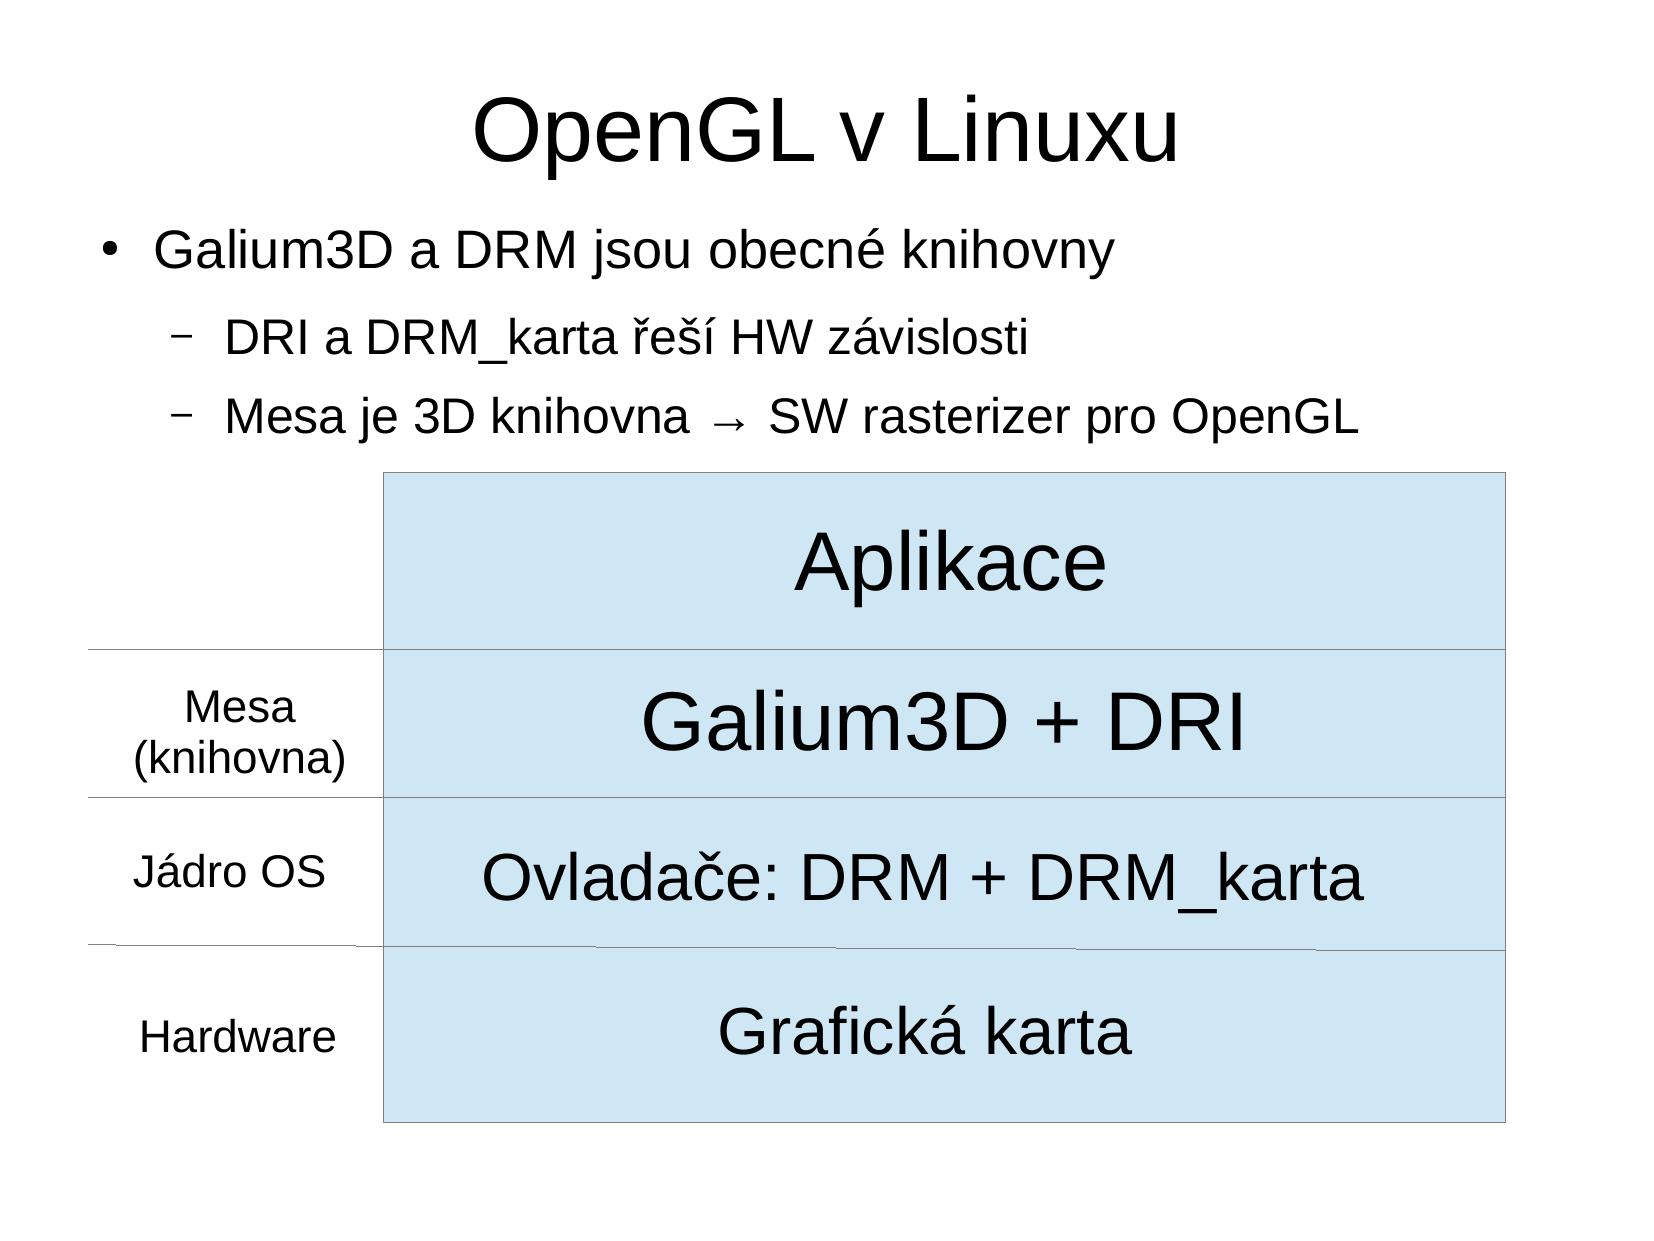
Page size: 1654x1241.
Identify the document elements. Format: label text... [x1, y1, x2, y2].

text_box [383, 798, 1506, 1123]
text_box Grafická karta [702, 986, 1148, 1076]
text_box Mesa (knihovna) [118, 673, 367, 804]
text_box Jádro OS [118, 838, 355, 905]
text_box Galium3D + DRI [625, 667, 1264, 776]
text_box [383, 472, 1506, 649]
text_box Ovladače: DRM + DRM_karta [466, 832, 1441, 923]
list Galium3D a DRM jsou obecné knihovny DRI a DRM_karta řeší HW závislosti Mesa je 3D knihovna → SW rasterizer pro OpenGL [82, 219, 1571, 445]
text_box Aplikace [779, 508, 1124, 616]
title OpenGL v Linuxu [82, 33, 1571, 219]
text_box Hardware [124, 1003, 361, 1070]
text_box [383, 650, 1506, 797]
